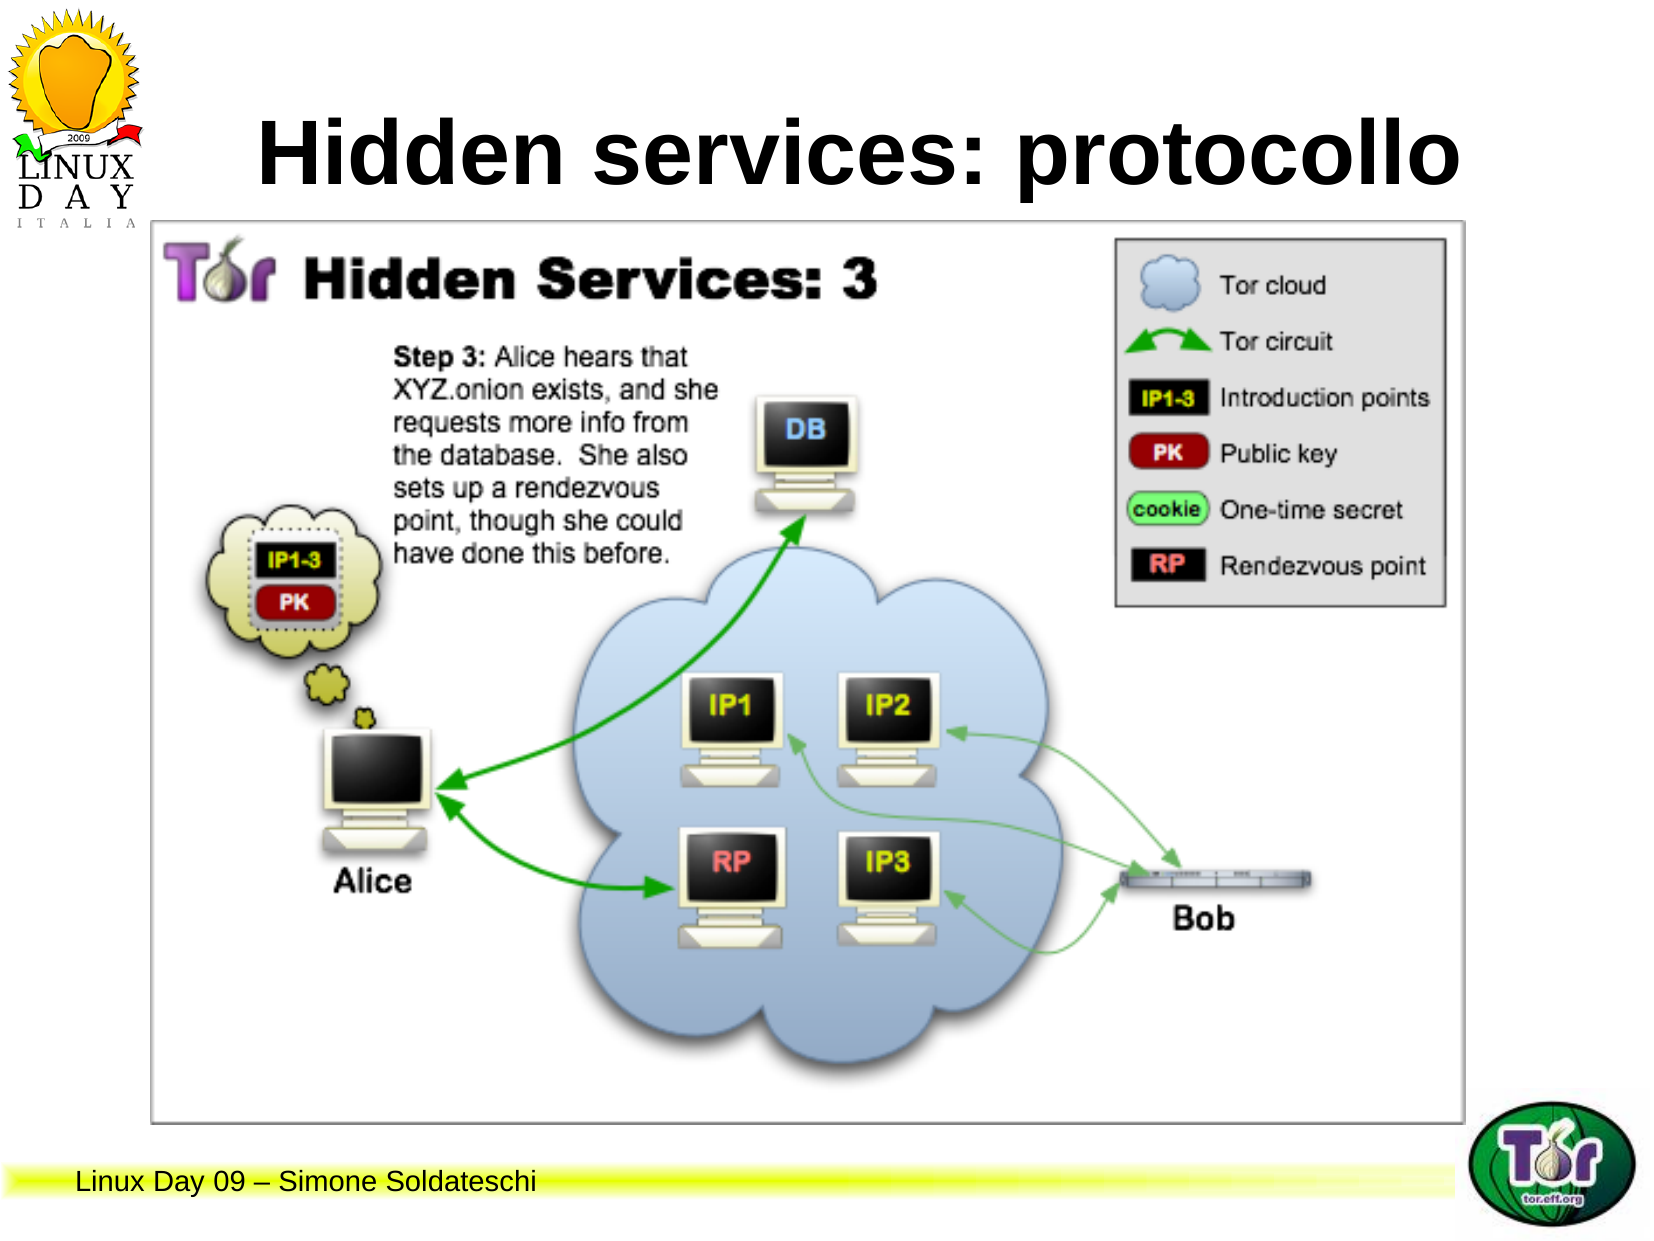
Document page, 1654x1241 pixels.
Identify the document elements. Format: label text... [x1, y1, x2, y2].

title Hidden services: protocollo [150, 49, 1571, 257]
picture [0, 0, 1650, 1241]
